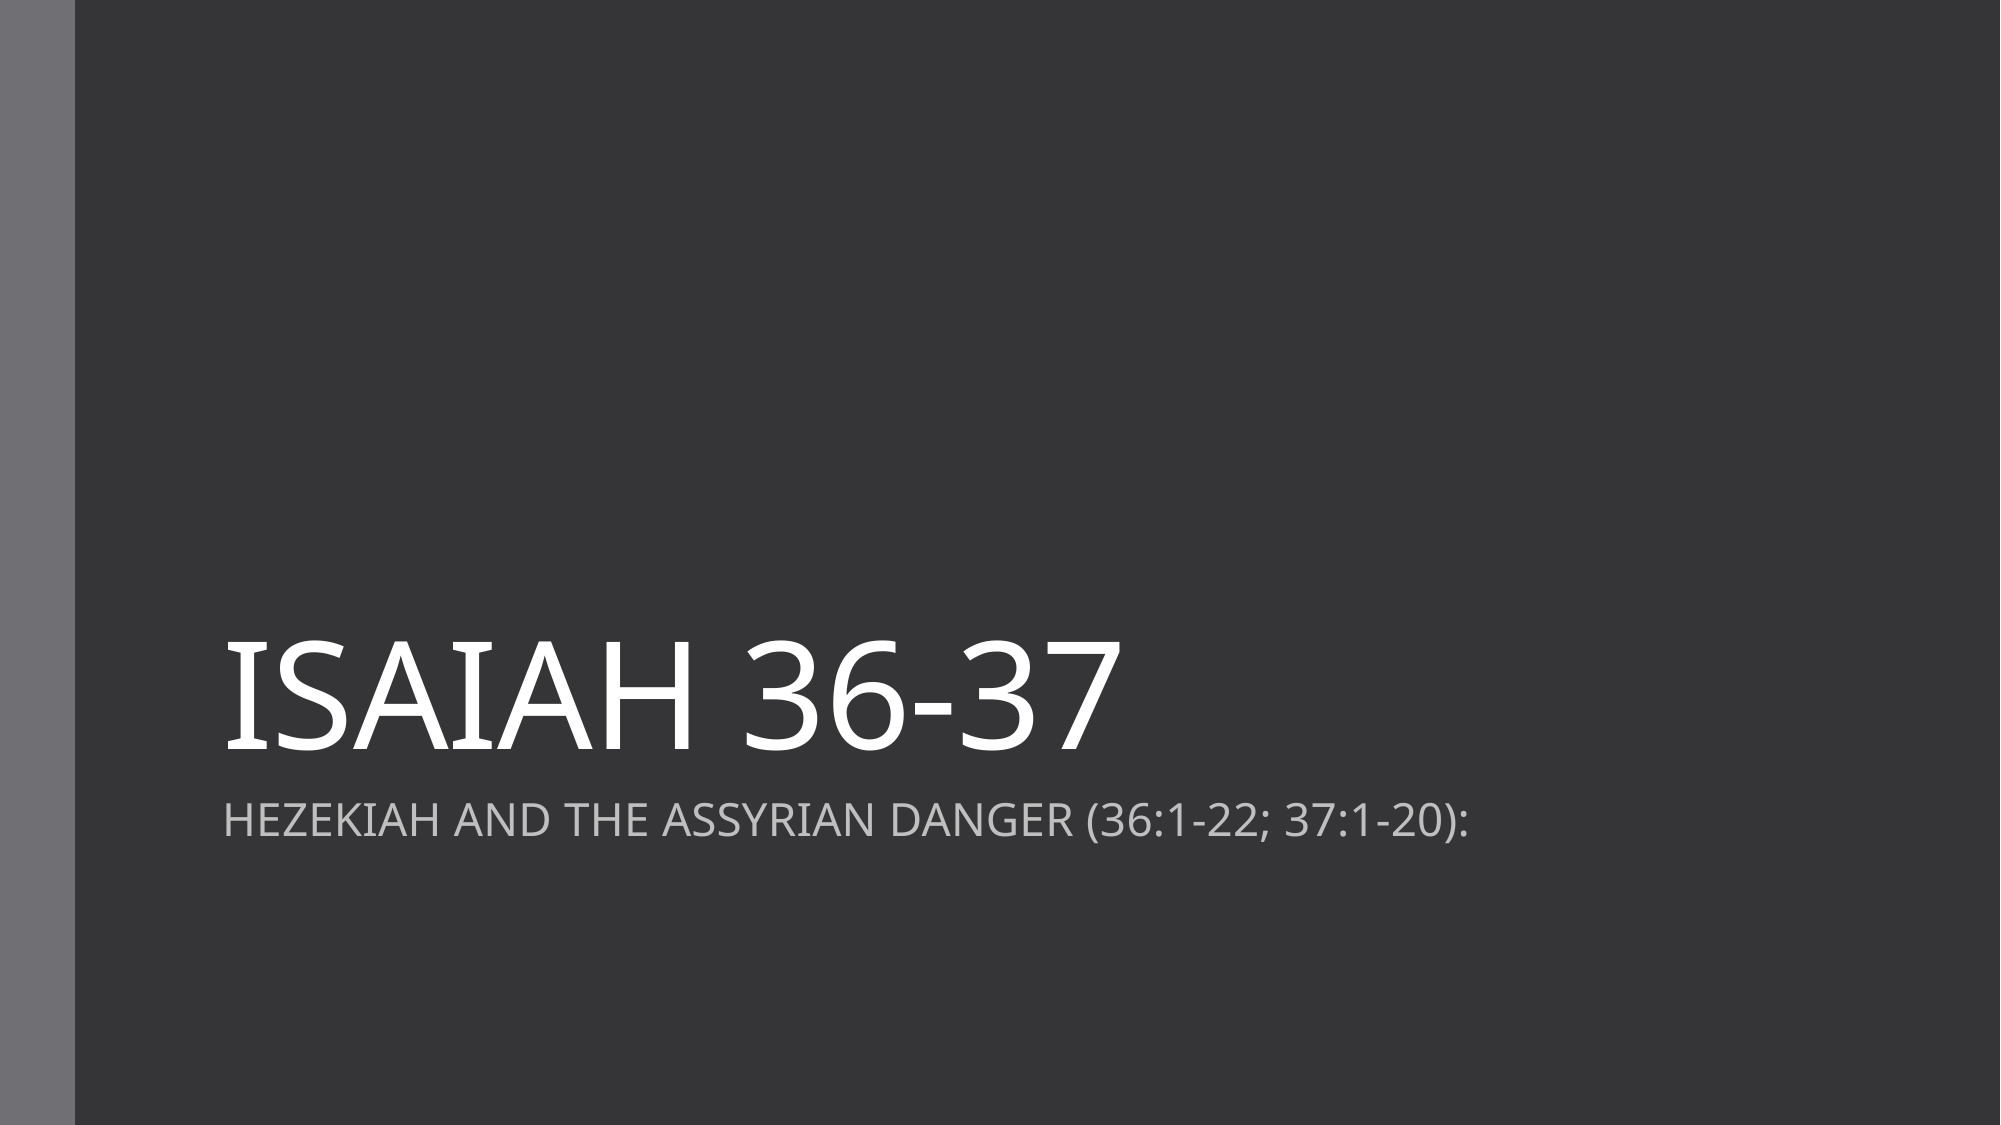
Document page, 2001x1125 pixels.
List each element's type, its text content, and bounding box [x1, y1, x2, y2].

subtitle HEZEKIAH AND THE ASSYRIAN DANGER (36:1-22; 37:1-20): [206, 787, 1752, 1066]
title ISAIAH 36-37 [206, 124, 1752, 787]
